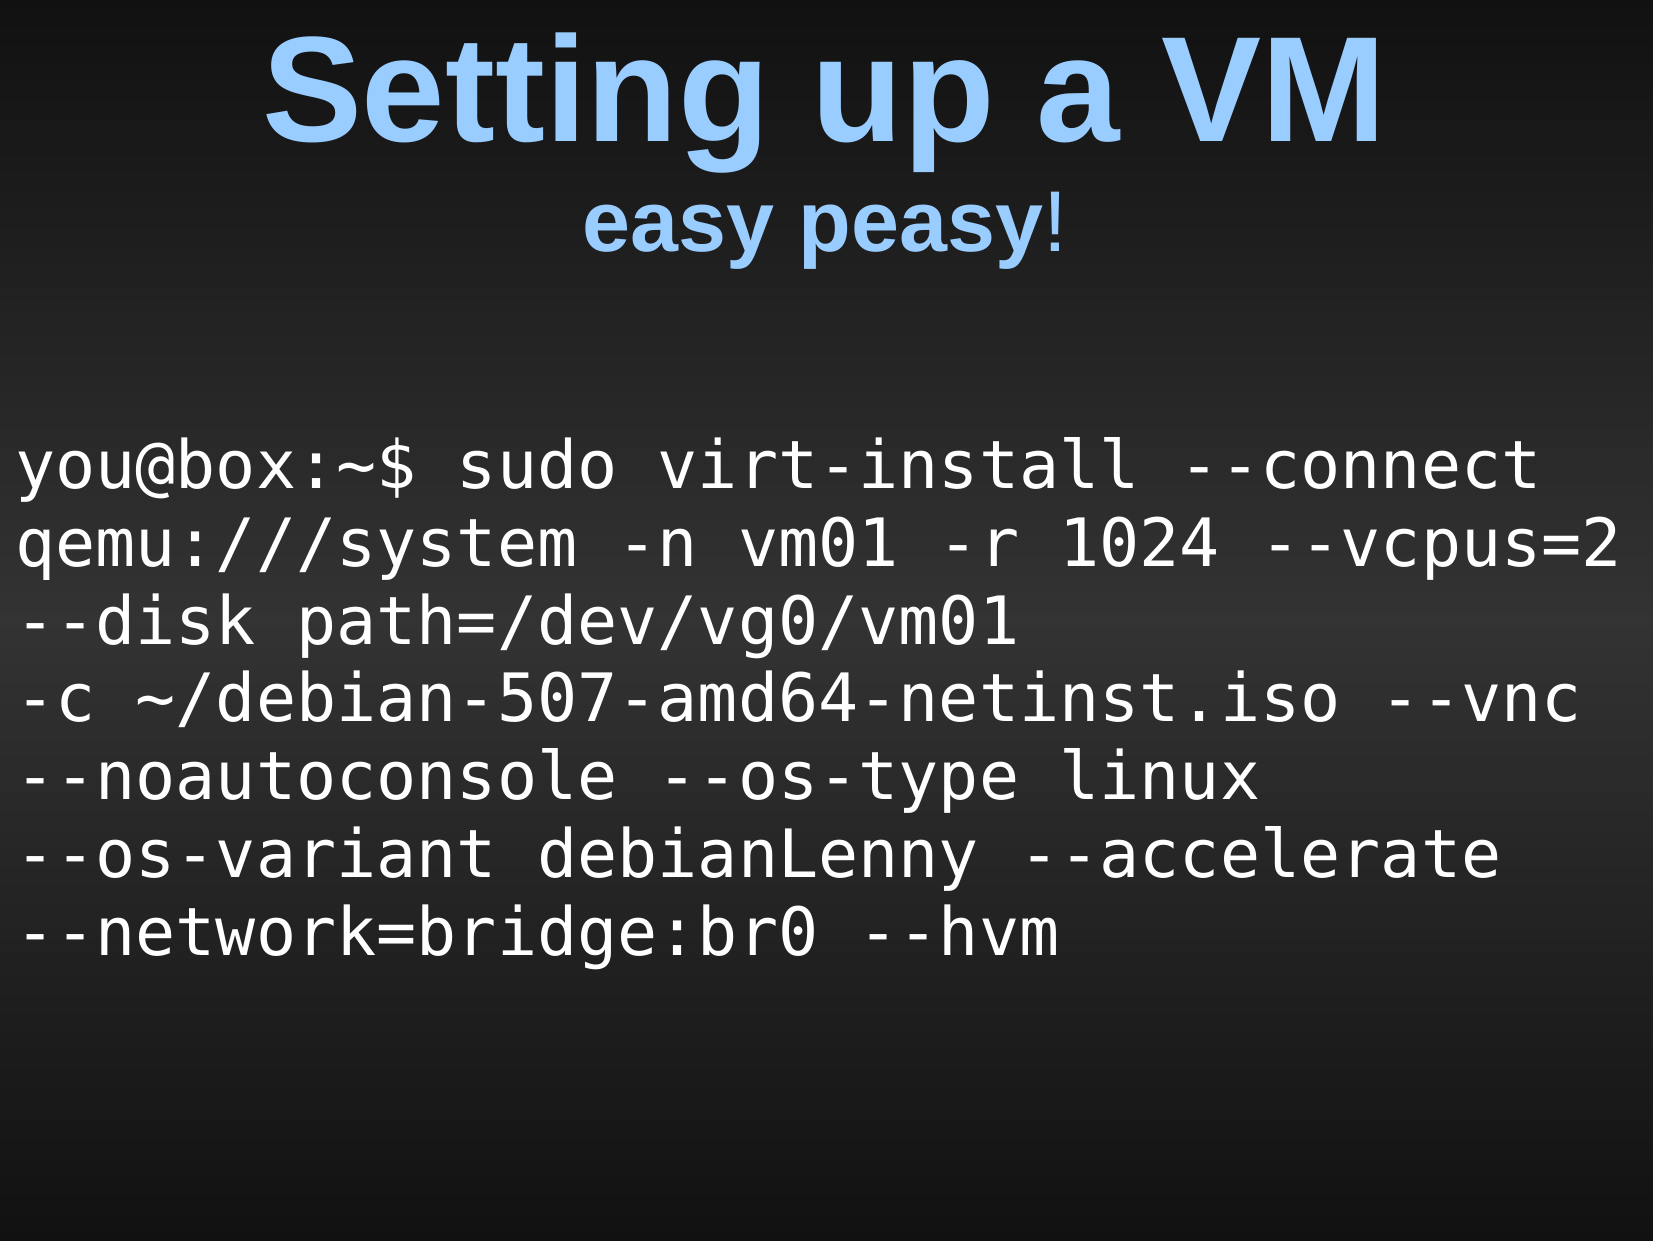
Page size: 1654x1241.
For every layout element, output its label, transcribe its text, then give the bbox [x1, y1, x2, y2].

title Setting up a VM easy peasy! [0, 5, 1651, 271]
title you@box:~$ sudo virt-install --connect qemu:///system -n vm01 -r 1024 --vcpus=2 --disk path=/dev/vg0/vm01 -c ~/debian-507-amd64-netinst.iso --vnc --noautoconsole --os-type linux --os-variant debianLenny --accelerate --network=bridge:br0 --hvm [15, 275, 1636, 1201]
